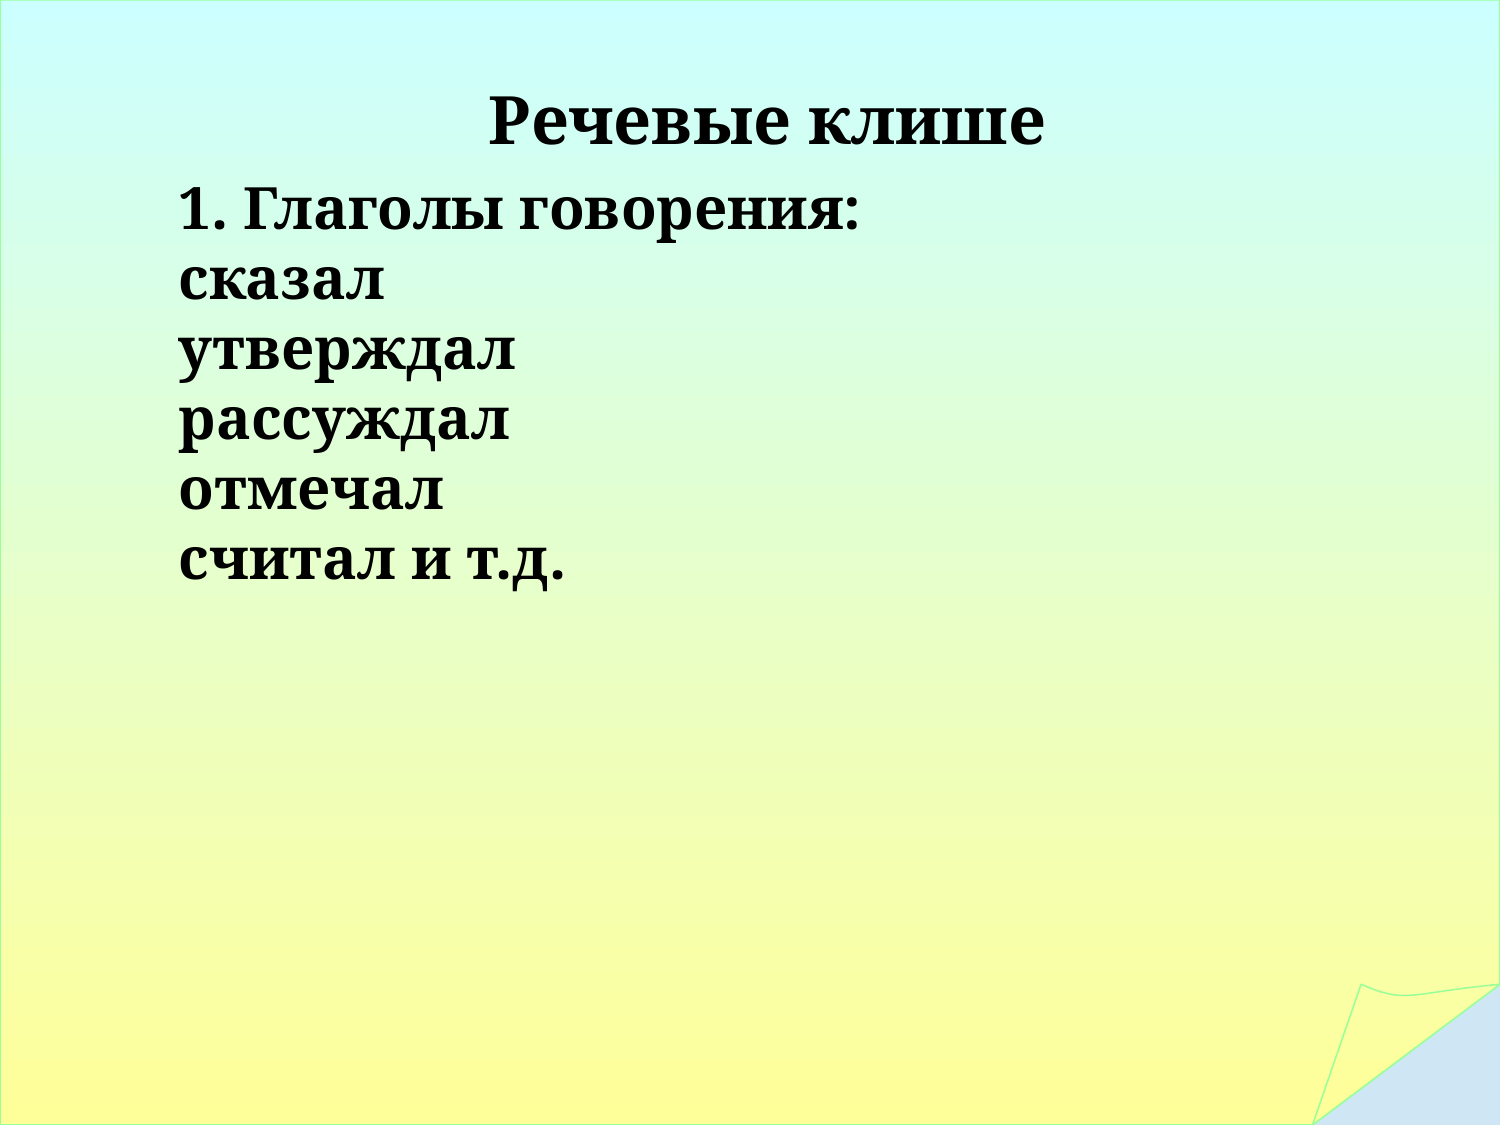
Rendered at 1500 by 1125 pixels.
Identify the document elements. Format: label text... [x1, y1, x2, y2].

text_box Речевые клише [140, 70, 1395, 166]
text_box 1. Глаголы говорения: сказал утверждал рассуждал отмечал считал и т.д. [163, 163, 914, 599]
text_box [0, 0, 1500, 1125]
